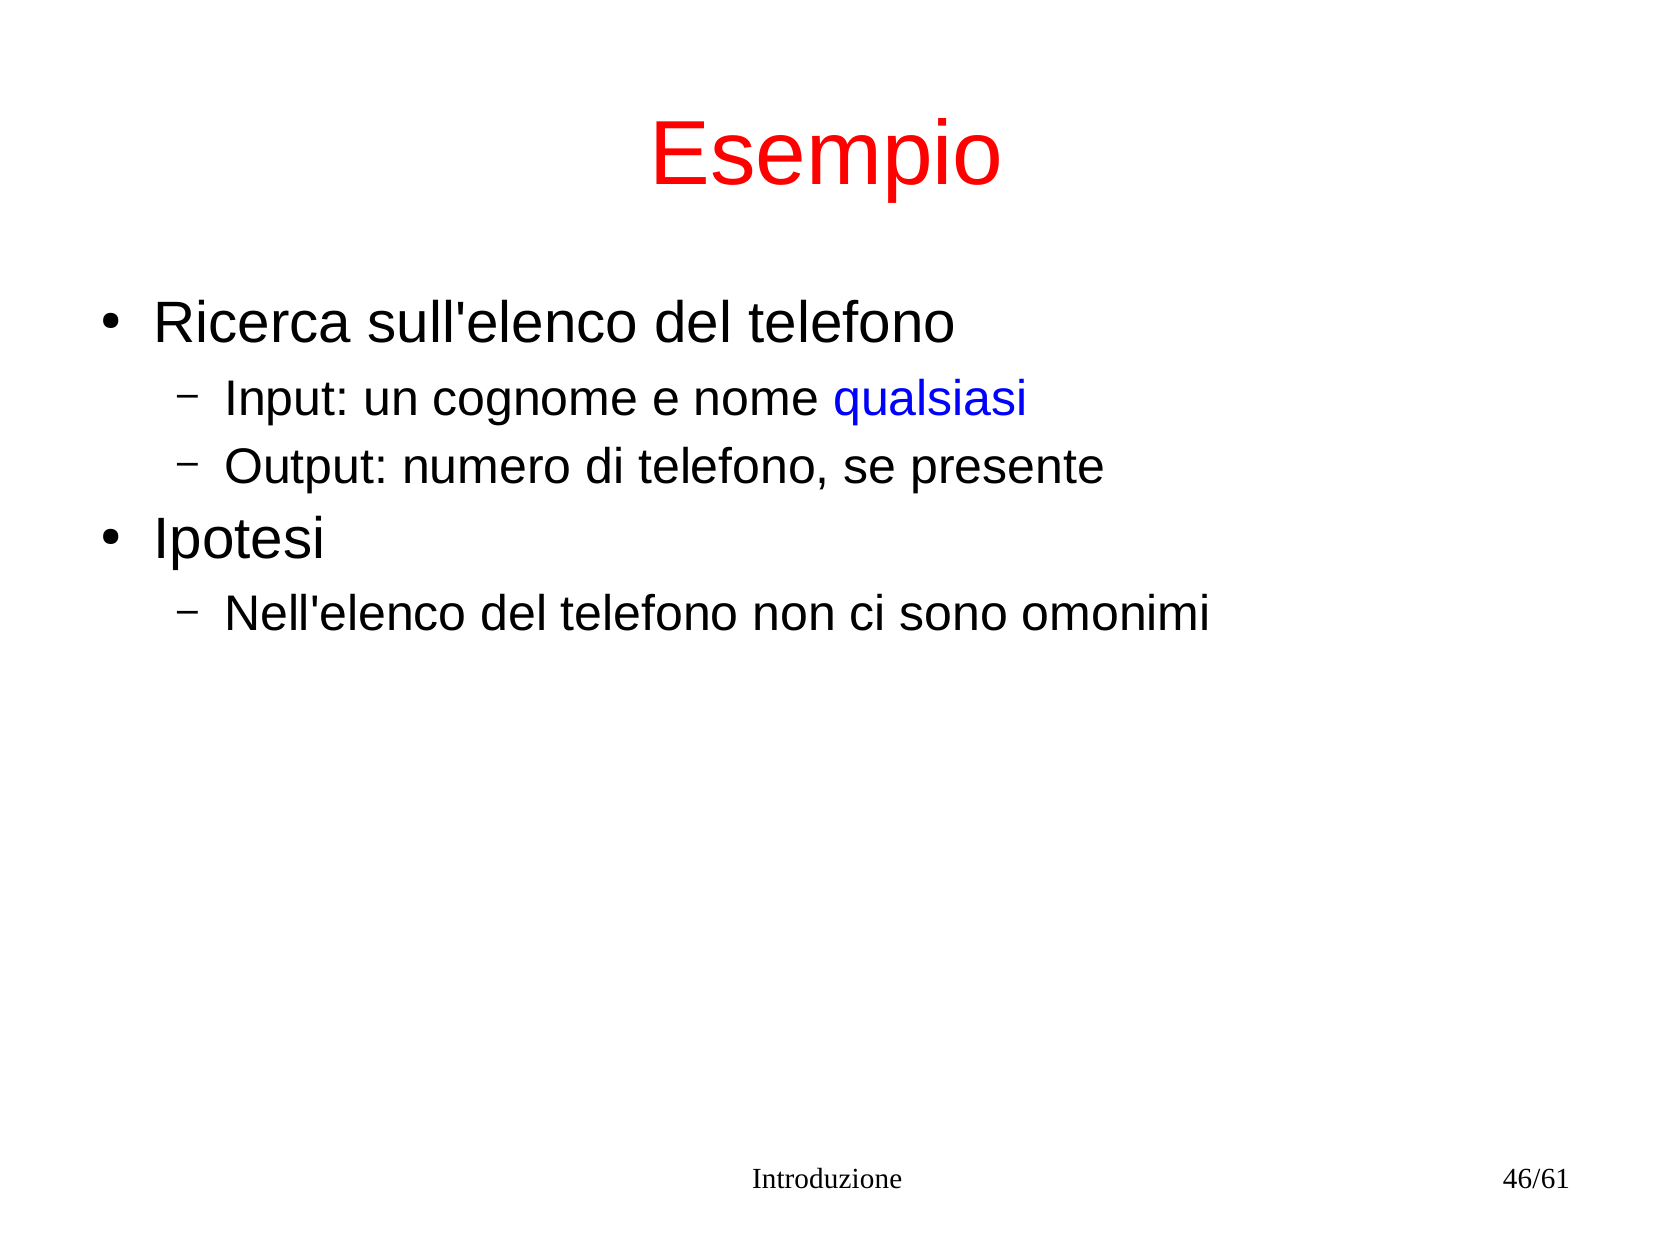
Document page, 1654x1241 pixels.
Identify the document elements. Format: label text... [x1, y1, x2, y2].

title Esempio [82, 49, 1571, 257]
list Ricerca sull'elenco del telefono Input: un cognome e nome qualsiasi Output: numero di telefono, se presente Ipotesi Nell'elenco del telefono non ci sono omonimi [82, 290, 1571, 1126]
